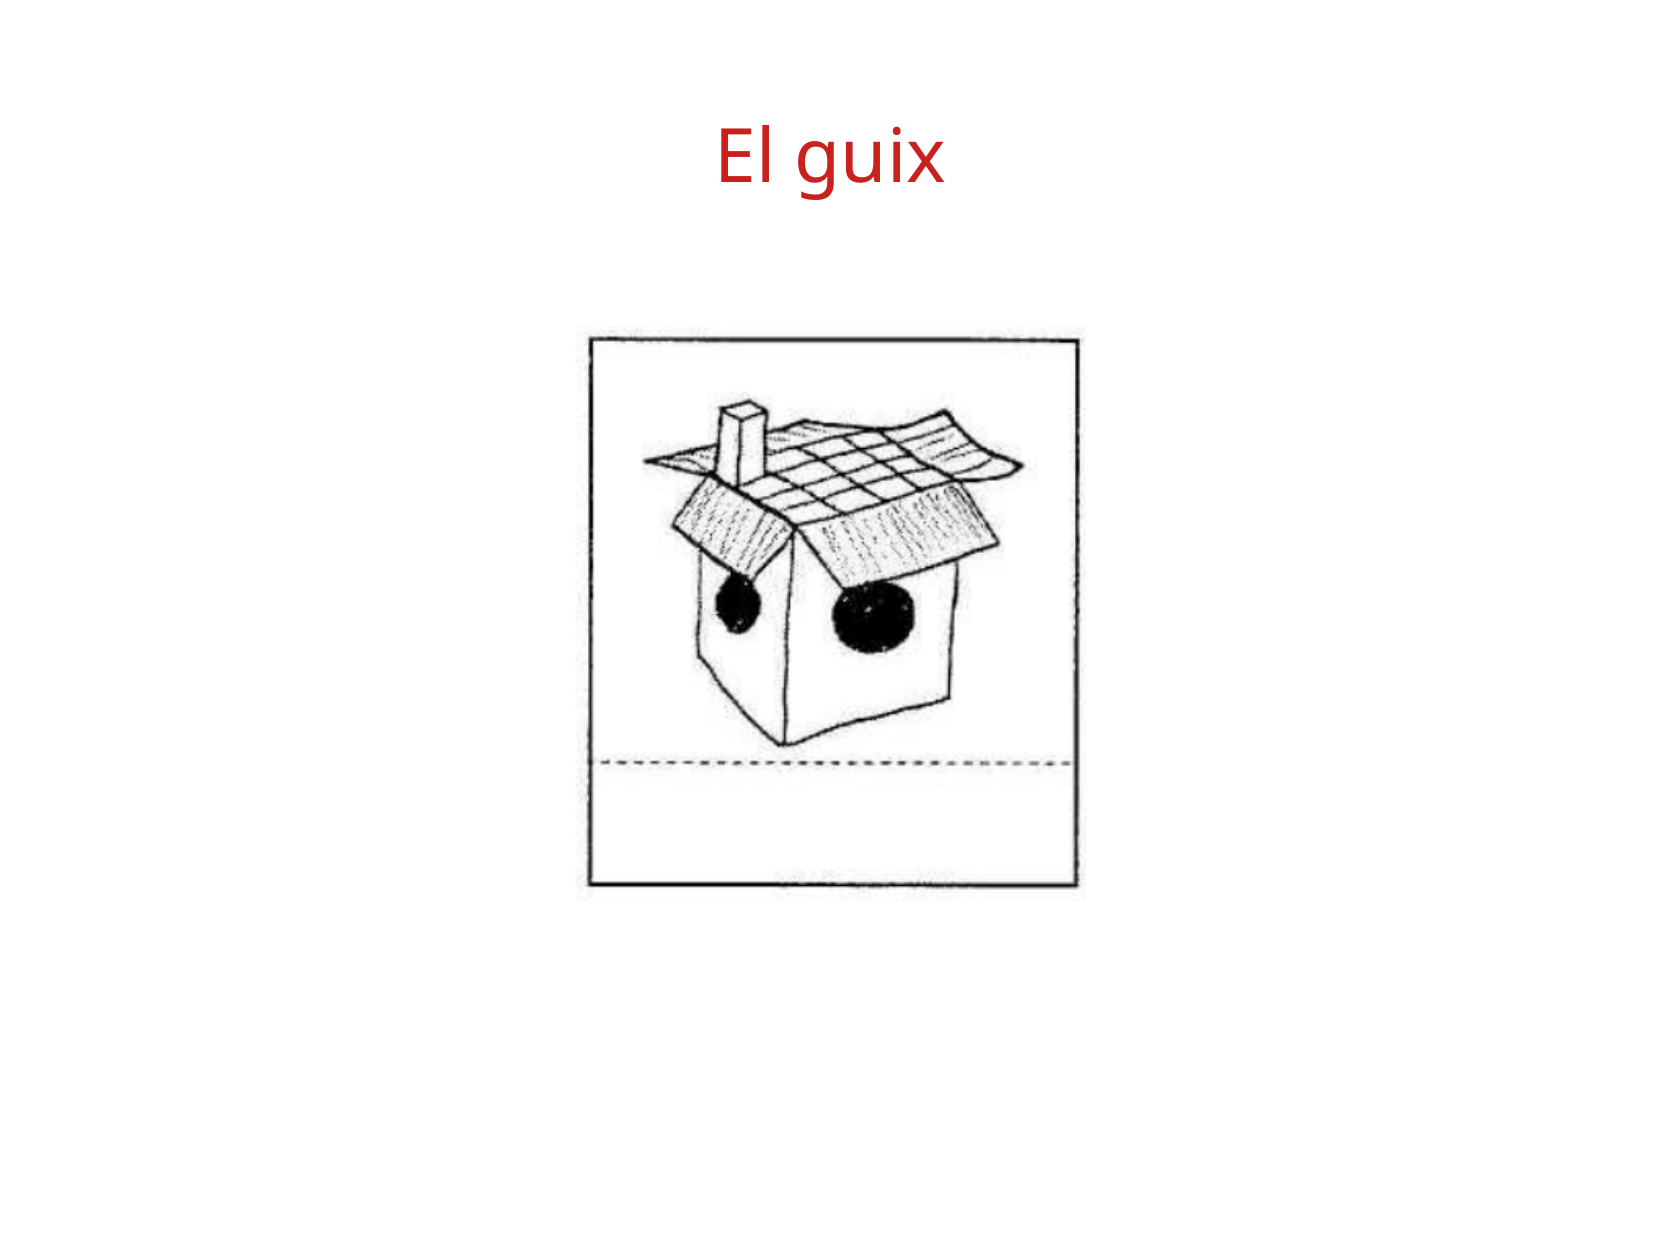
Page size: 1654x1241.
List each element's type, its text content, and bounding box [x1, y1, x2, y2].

picture [565, 318, 1110, 910]
text_box El guix [289, 49, 1371, 257]
